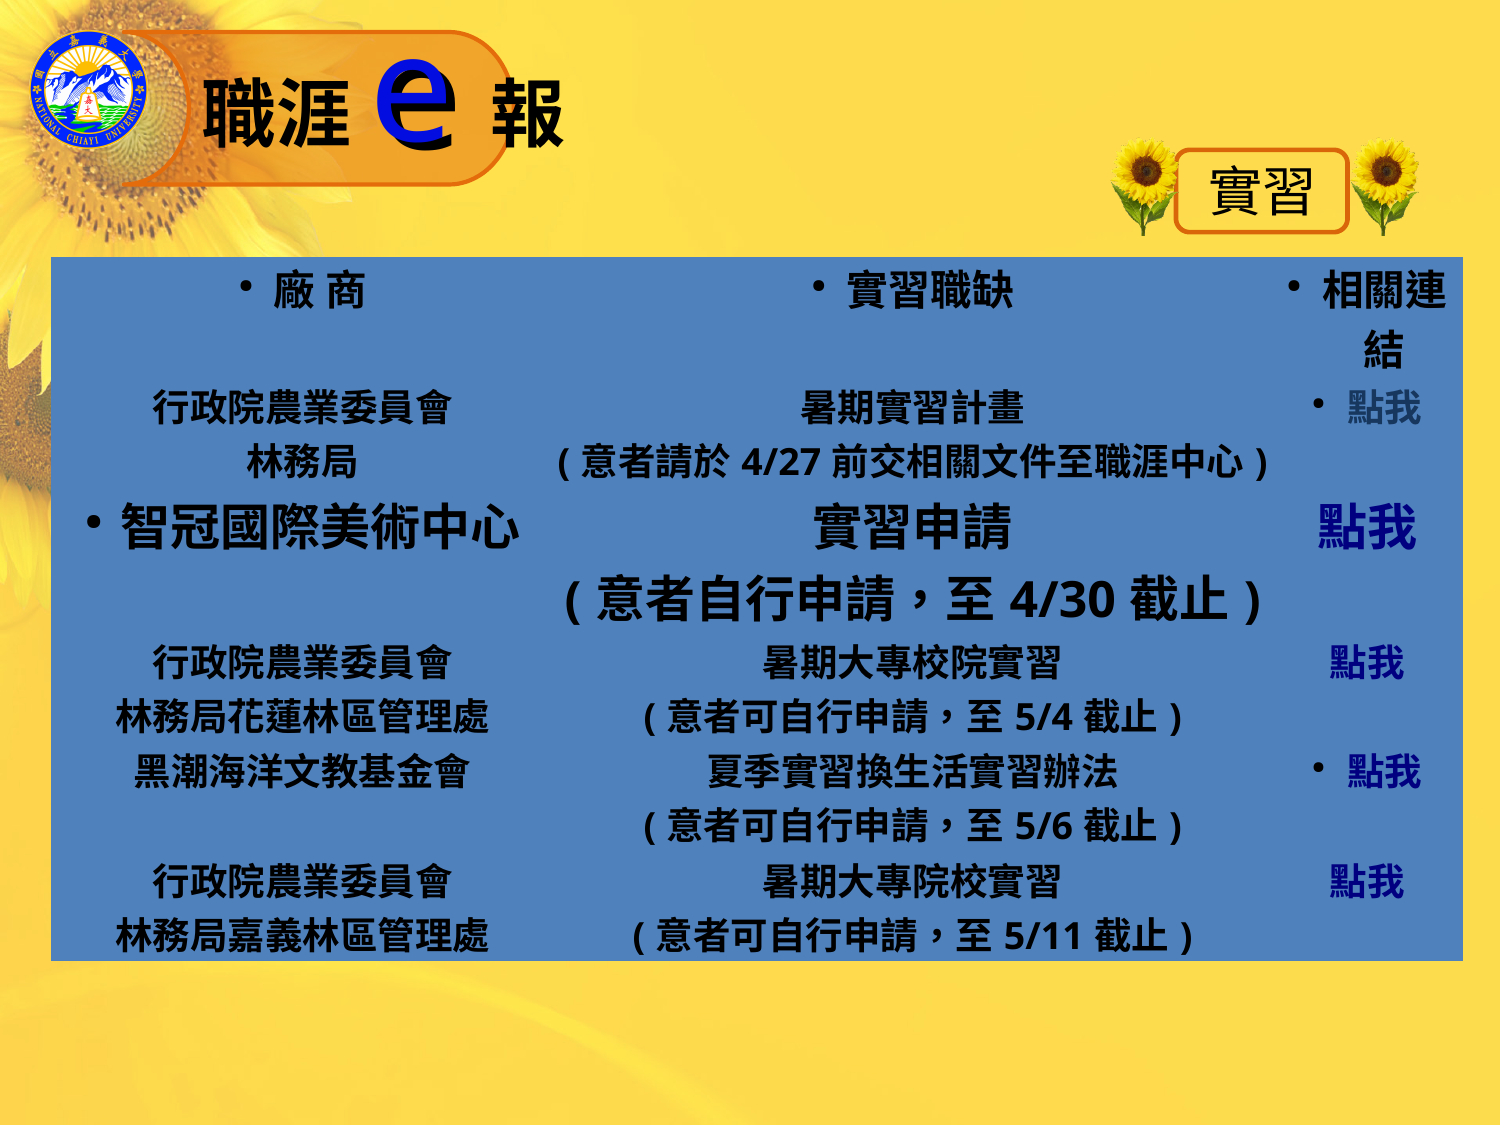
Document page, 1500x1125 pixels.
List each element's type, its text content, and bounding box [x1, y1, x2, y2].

picture [29, 30, 148, 150]
table_cell 點我 [1271, 487, 1463, 632]
picture [1093, 135, 1194, 236]
text_box 實習 [1194, 149, 1333, 231]
table_cell 點我 [1271, 378, 1463, 487]
table_cell 點我 [1271, 632, 1463, 742]
text_box [123, 130, 469, 185]
table_cell 暑期大專校院實習 (意者可自行申請，至5/4截止) [555, 632, 1271, 742]
table_cell 智冠國際美術中心 [51, 487, 555, 632]
table_header 相關連結 [1271, 257, 1463, 378]
table_header 廠 商 [51, 257, 555, 378]
table_cell 點我 [1271, 742, 1463, 852]
table_cell 實習申請 (意者自行申請，至4/30截止) [555, 487, 1271, 632]
table_cell 夏季實習換生活實習辦法 (意者可自行申請，至5/6截止) [555, 742, 1271, 852]
table_cell 點我 [1271, 852, 1463, 961]
table_cell 黑潮海洋文教基金會 [51, 742, 555, 852]
table_header 實習職缺 [555, 257, 1271, 378]
picture [1333, 135, 1434, 237]
table_cell 暑期實習計畫 (意者請於4/27前交相關文件至職涯中心) [555, 378, 1271, 487]
table_cell 行政院農業委員會 林務局嘉義林區管理處 [51, 852, 555, 961]
table_cell 暑期大專院校實習 (意者可自行申請，至5/11截止) [555, 852, 1271, 961]
table_cell 行政院農業委員會 林務局花蓮林區管理處 [51, 632, 555, 742]
text_box [123, 32, 186, 86]
text_box 職涯e報 [186, 0, 609, 181]
table_cell 行政院農業委員會 林務局 [51, 378, 555, 487]
